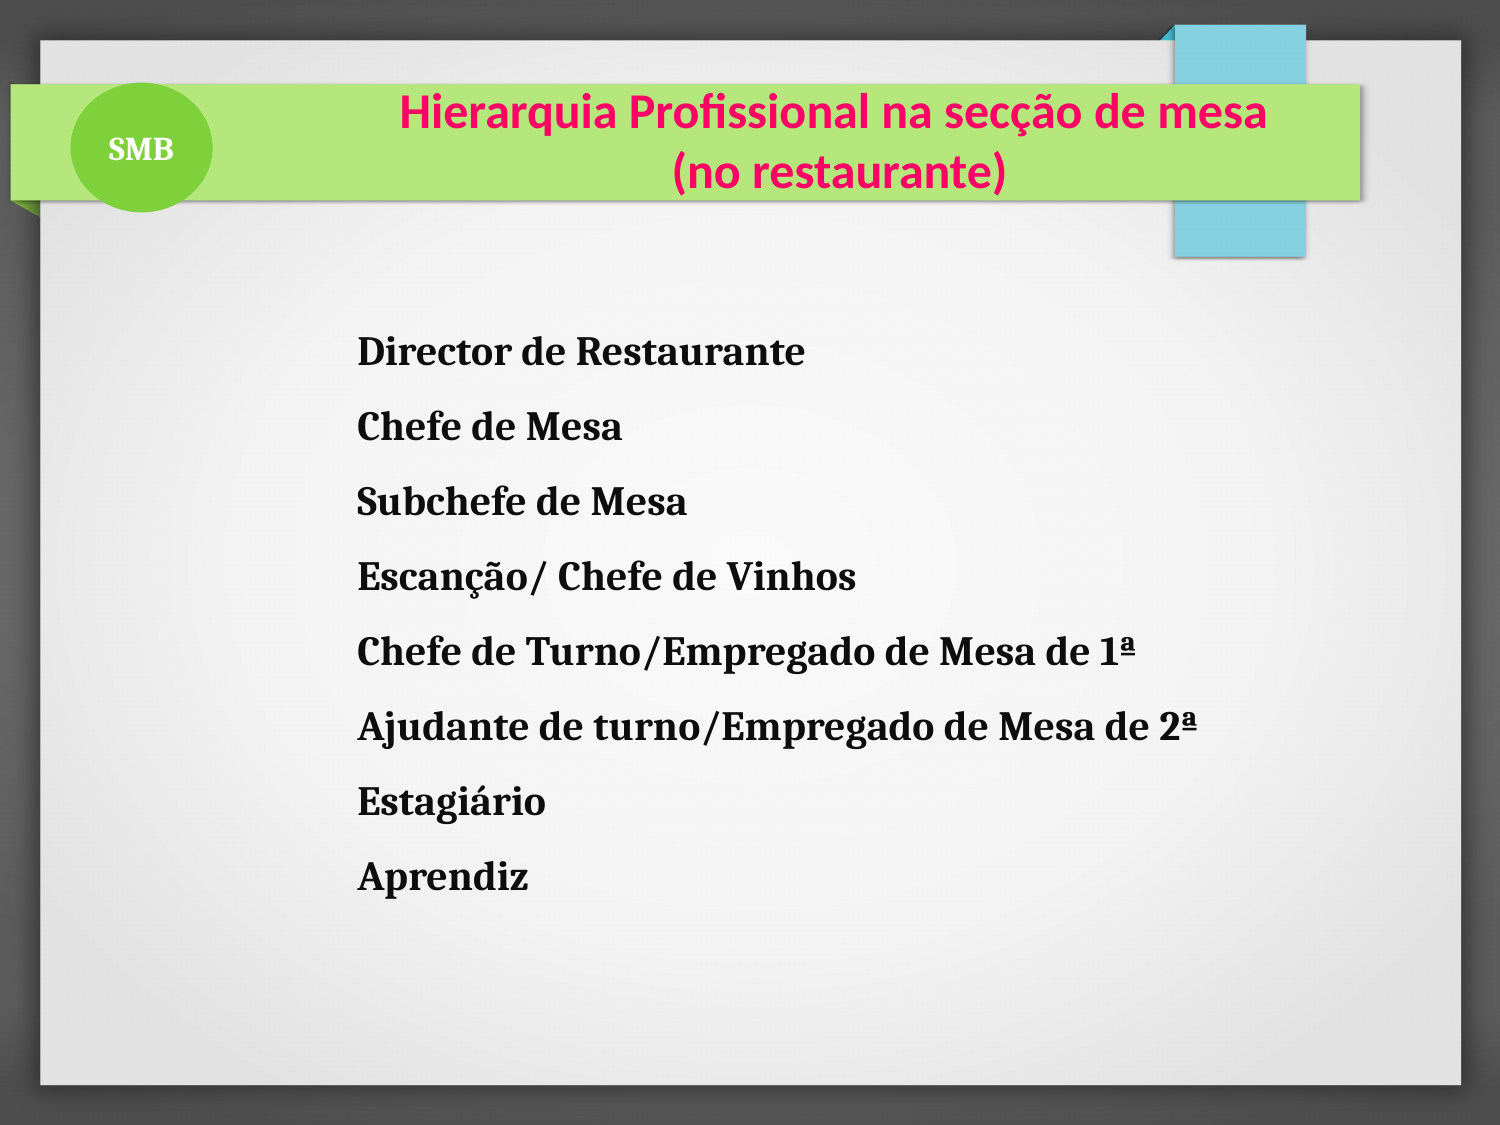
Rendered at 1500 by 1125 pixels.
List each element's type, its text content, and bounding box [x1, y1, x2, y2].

text_box SMB [70, 82, 213, 213]
picture [0, 0, 1500, 1125]
text_box Director de Restaurante Chefe de Mesa Subchefe de Mesa Escanção/ Chefe de Vinhos Chefe de Turno/Empregado de Mesa de 1ª Ajudante de turno/Empregado de Mesa de 2ª Estagiário Aprendiz [342, 291, 1323, 982]
text_box Hierarquia Profissional na secção de mesa (no restaurante) [247, 70, 1432, 206]
